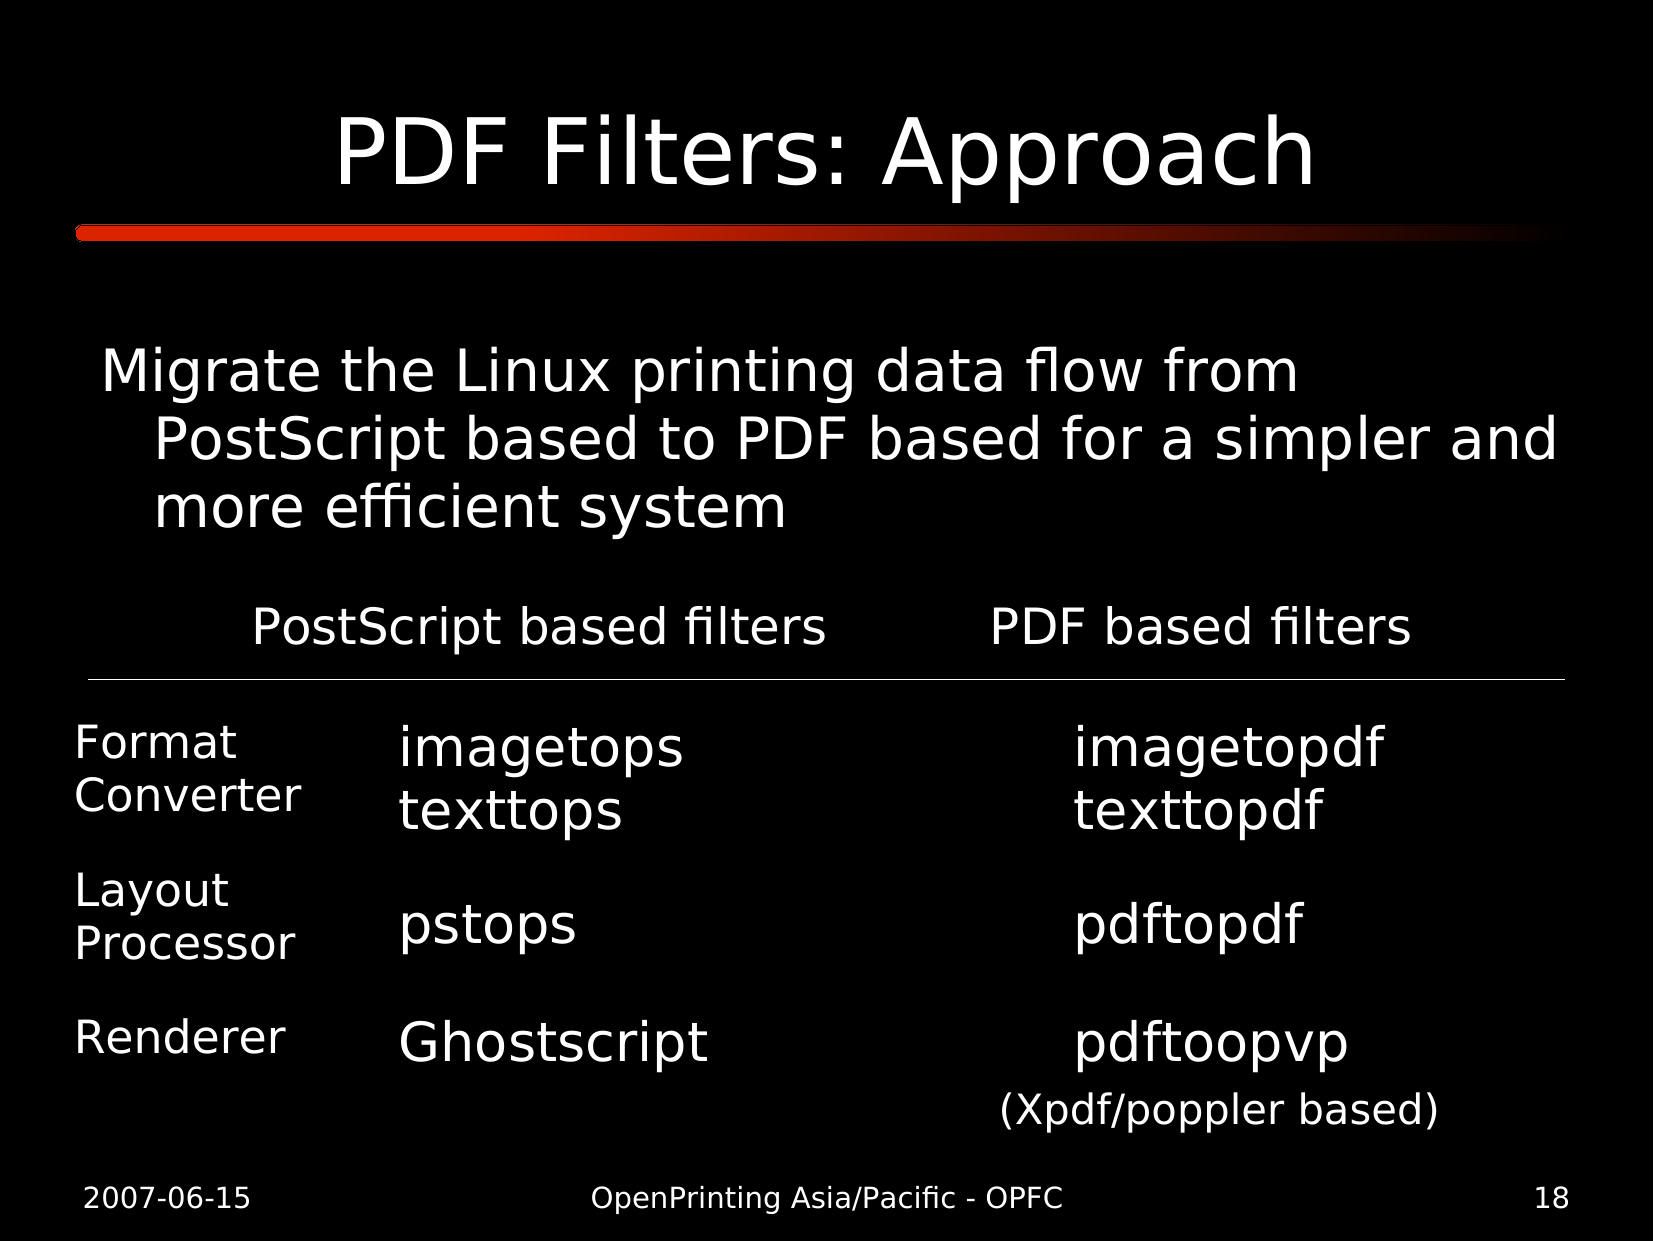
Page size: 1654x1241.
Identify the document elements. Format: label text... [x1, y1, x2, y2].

text_box Format Converter [59, 708, 325, 831]
list Migrate the Linux printing data flow from PostScript based to PDF based for a simpler and more efficient system [82, 337, 1571, 1109]
text_box imagetops imagetopdf texttops texttopdf [383, 708, 1477, 850]
text_box Ghostscript pdftoopvp (Xpdf/poppler based) [383, 1003, 1477, 1145]
text_box Layout Processor [59, 856, 325, 978]
title PDF Filters: Approach [82, 49, 1571, 257]
text_box pstops pdftopdf [383, 885, 1477, 964]
text_box PostScript based filters PDF based filters [236, 590, 1536, 664]
text_box Renderer [59, 1003, 325, 1073]
